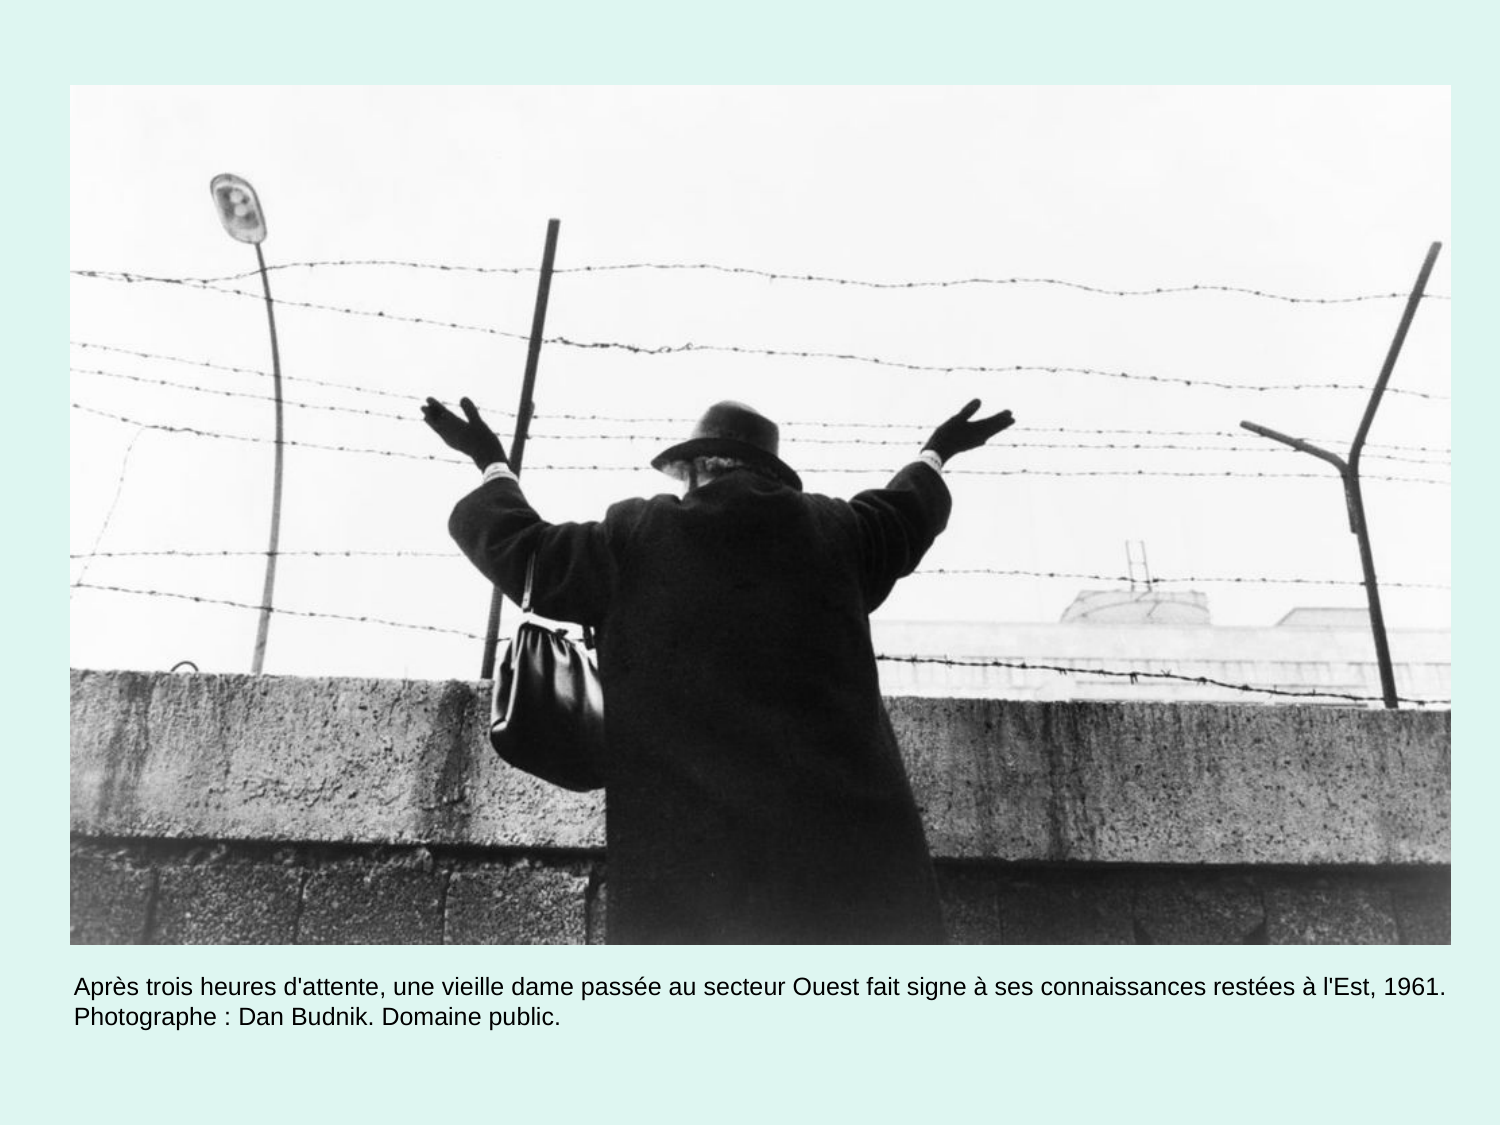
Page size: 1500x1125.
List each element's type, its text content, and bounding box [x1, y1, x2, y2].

text_box Après trois heures d'attente, une vieille dame passée au secteur Ouest fait signe à ses connaissances restées à l'Est, 1961. Photographe : Dan Budnik. Domaine public. [59, 962, 1477, 1038]
picture [70, 85, 1451, 945]
